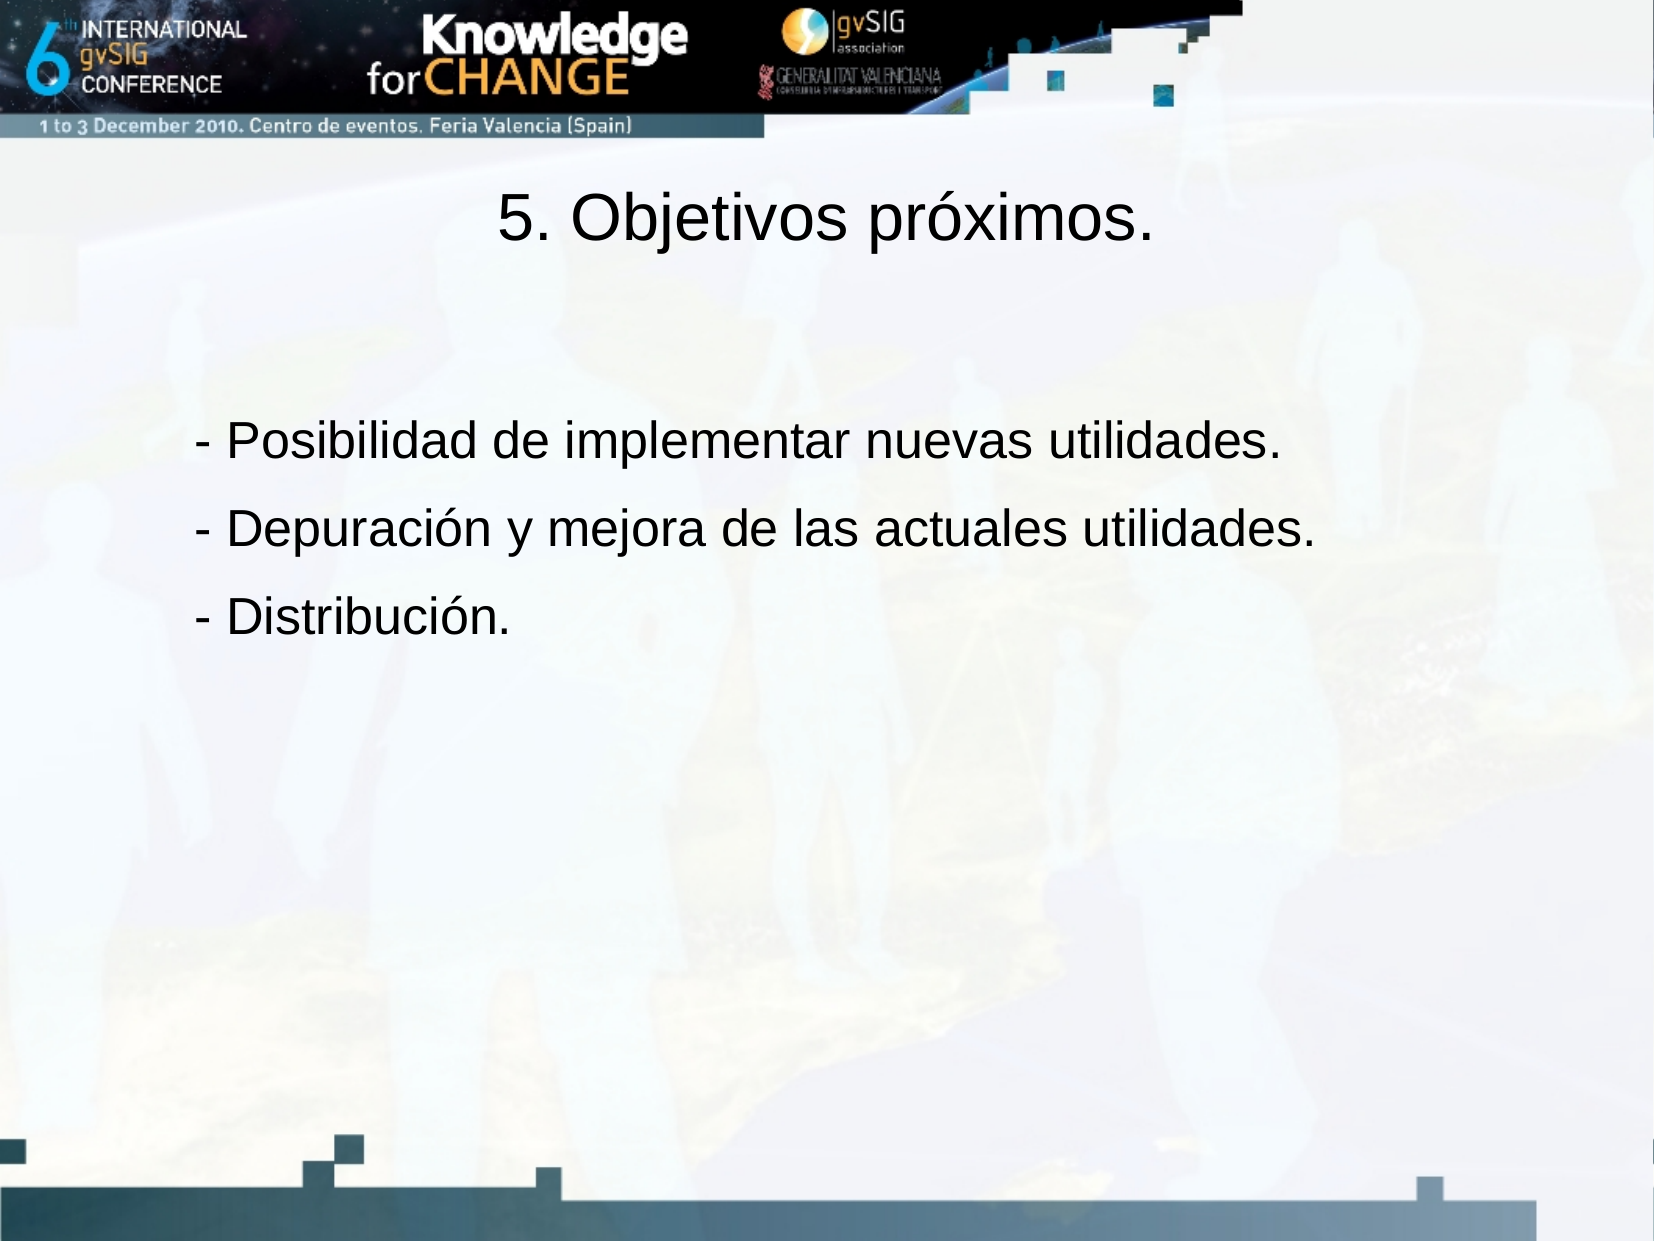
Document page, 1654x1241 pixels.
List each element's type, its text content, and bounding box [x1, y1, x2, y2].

title 5. Objetivos próximos. [82, 177, 1571, 257]
list - Posibilidad de implementar nuevas utilidades. - Depuración y mejora de las actuales utilidades. - Distribución. [177, 412, 1477, 857]
picture [0, 0, 1654, 1241]
